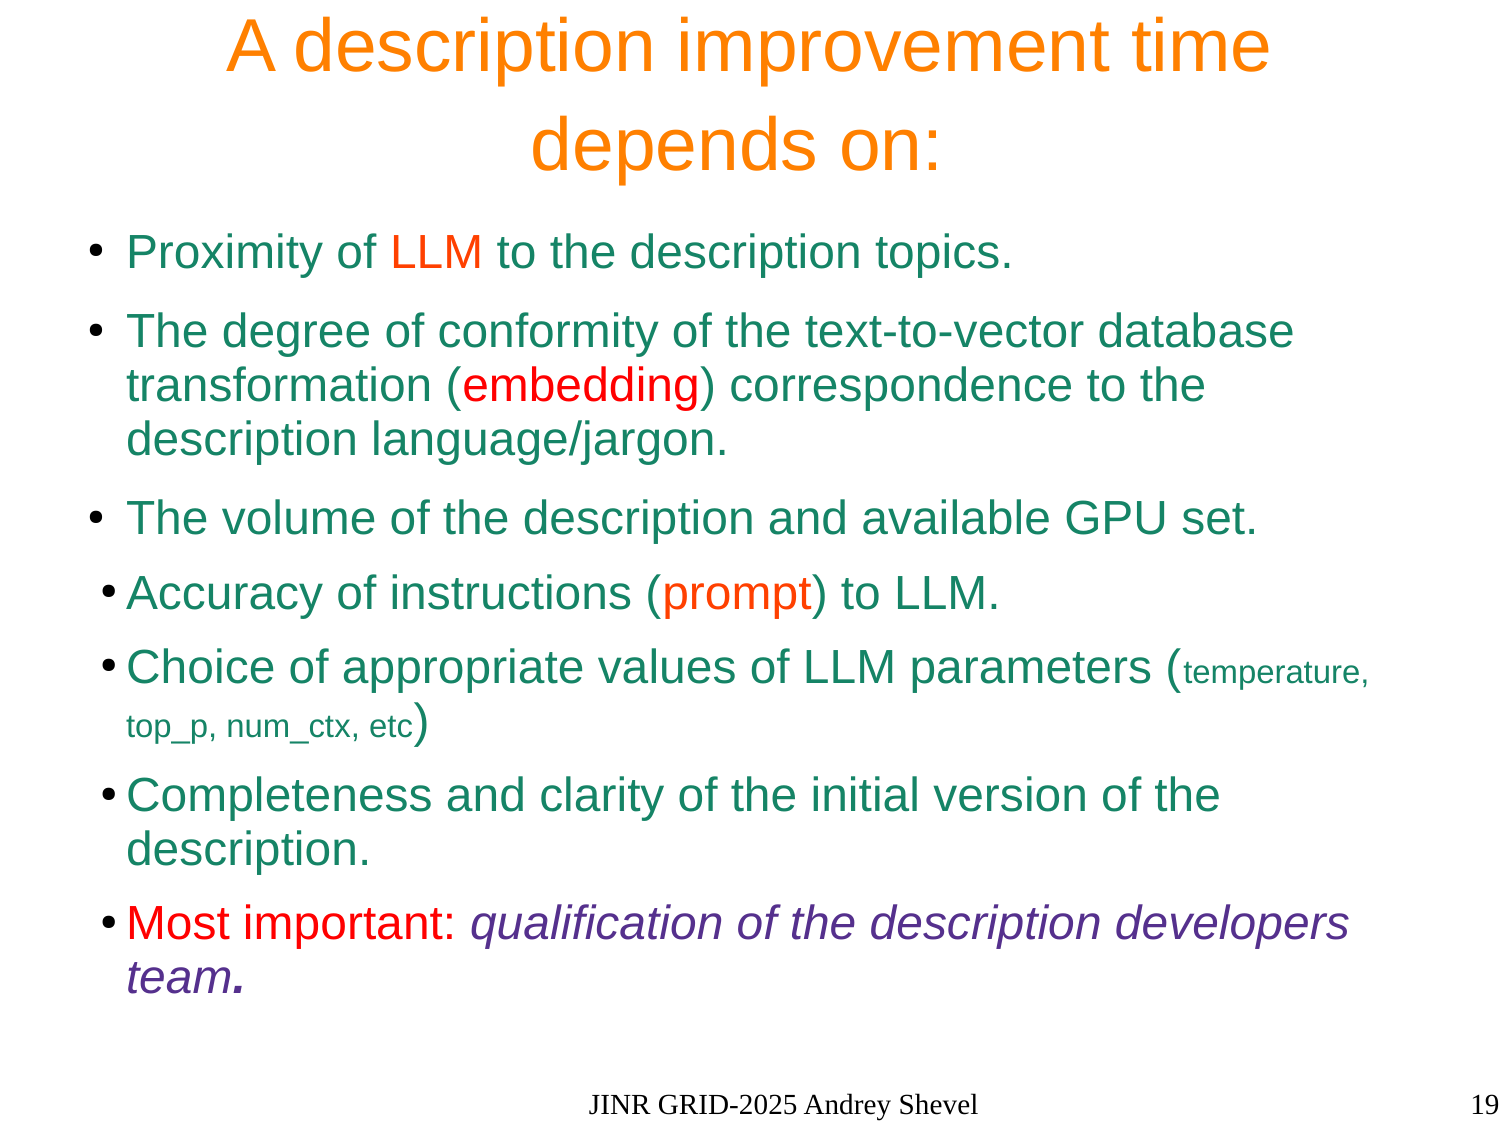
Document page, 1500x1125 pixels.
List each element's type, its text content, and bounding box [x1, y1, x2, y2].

list Proximity of LLM to the description topics. The degree of conformity of the text-to-vector database transformation (embedding) correspondence to the description language/jargon. The volume of the description and available GPU set. Accuracy of instructions (prompt) to LLM. Choice of appropriate values of LLM parameters (temperature, top_p, num_ctx, etc) Completeness and clarity of the initial version of the description. Most important: qualification of the description developers team. [75, 224, 1425, 1009]
title A description improvement time depends on: [75, 3, 1425, 191]
